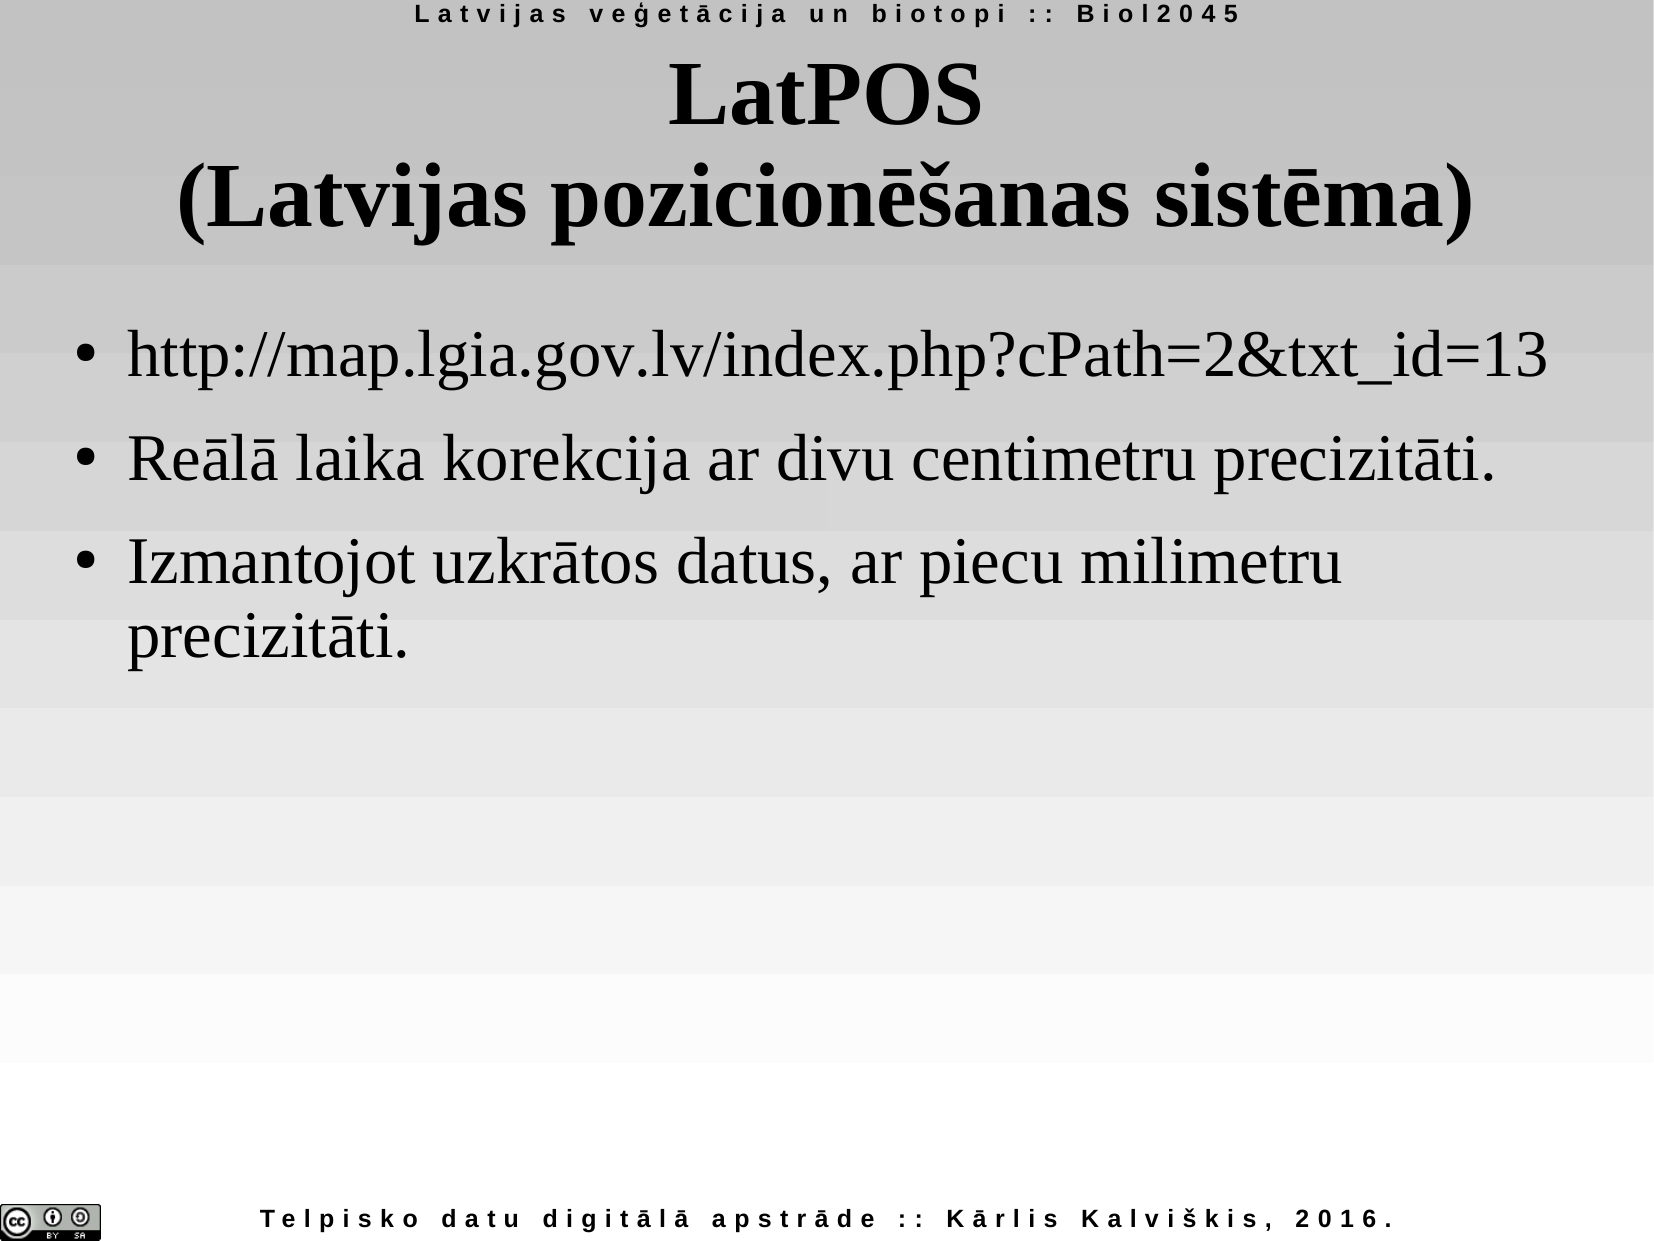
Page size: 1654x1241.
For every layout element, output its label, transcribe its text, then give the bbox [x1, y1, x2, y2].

picture [0, 287, 1654, 1241]
title LatPOS (Latvijas pozicionēšanas sistēma) [0, 1, 1654, 287]
list http://map.lgia.gov.lv/index.php?cPath=2&txt_id=13 Reālā laika korekcija ar divu centimetru precizitāti. Izmantojot uzkrātos datus, ar piecu milimetru precizitāti. [56, 317, 1600, 1175]
